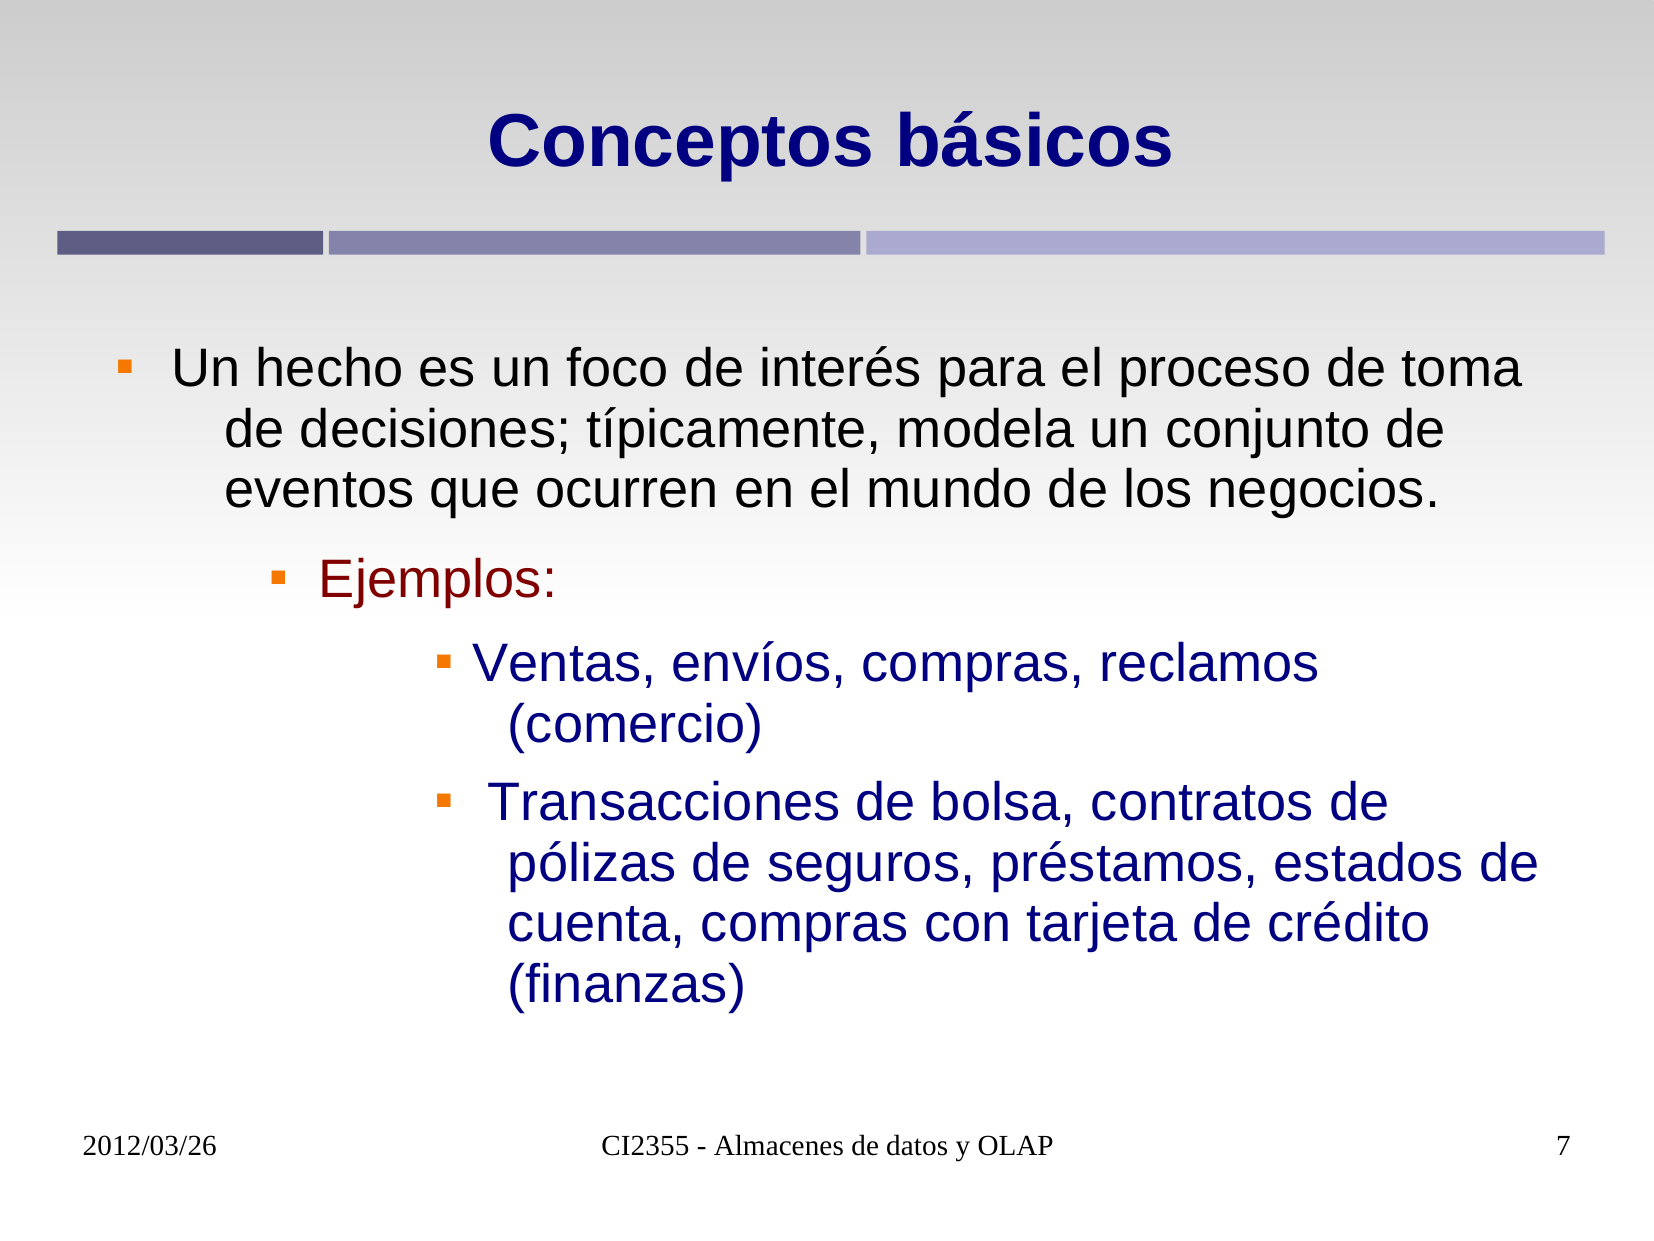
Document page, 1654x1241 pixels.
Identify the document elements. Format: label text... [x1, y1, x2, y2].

list Un hecho es un foco de interés para el proceso de toma de decisiones; típicamente, modela un conjunto de eventos que ocurren en el mundo de los negocios. Ejemplos: Ventas, envíos, compras, reclamos (comercio) Transacciones de bolsa, contratos de pólizas de seguros, préstamos, estados de cuenta, compras con tarjeta de crédito (finanzas) [82, 337, 1571, 1109]
title Conceptos básicos [86, 55, 1576, 226]
